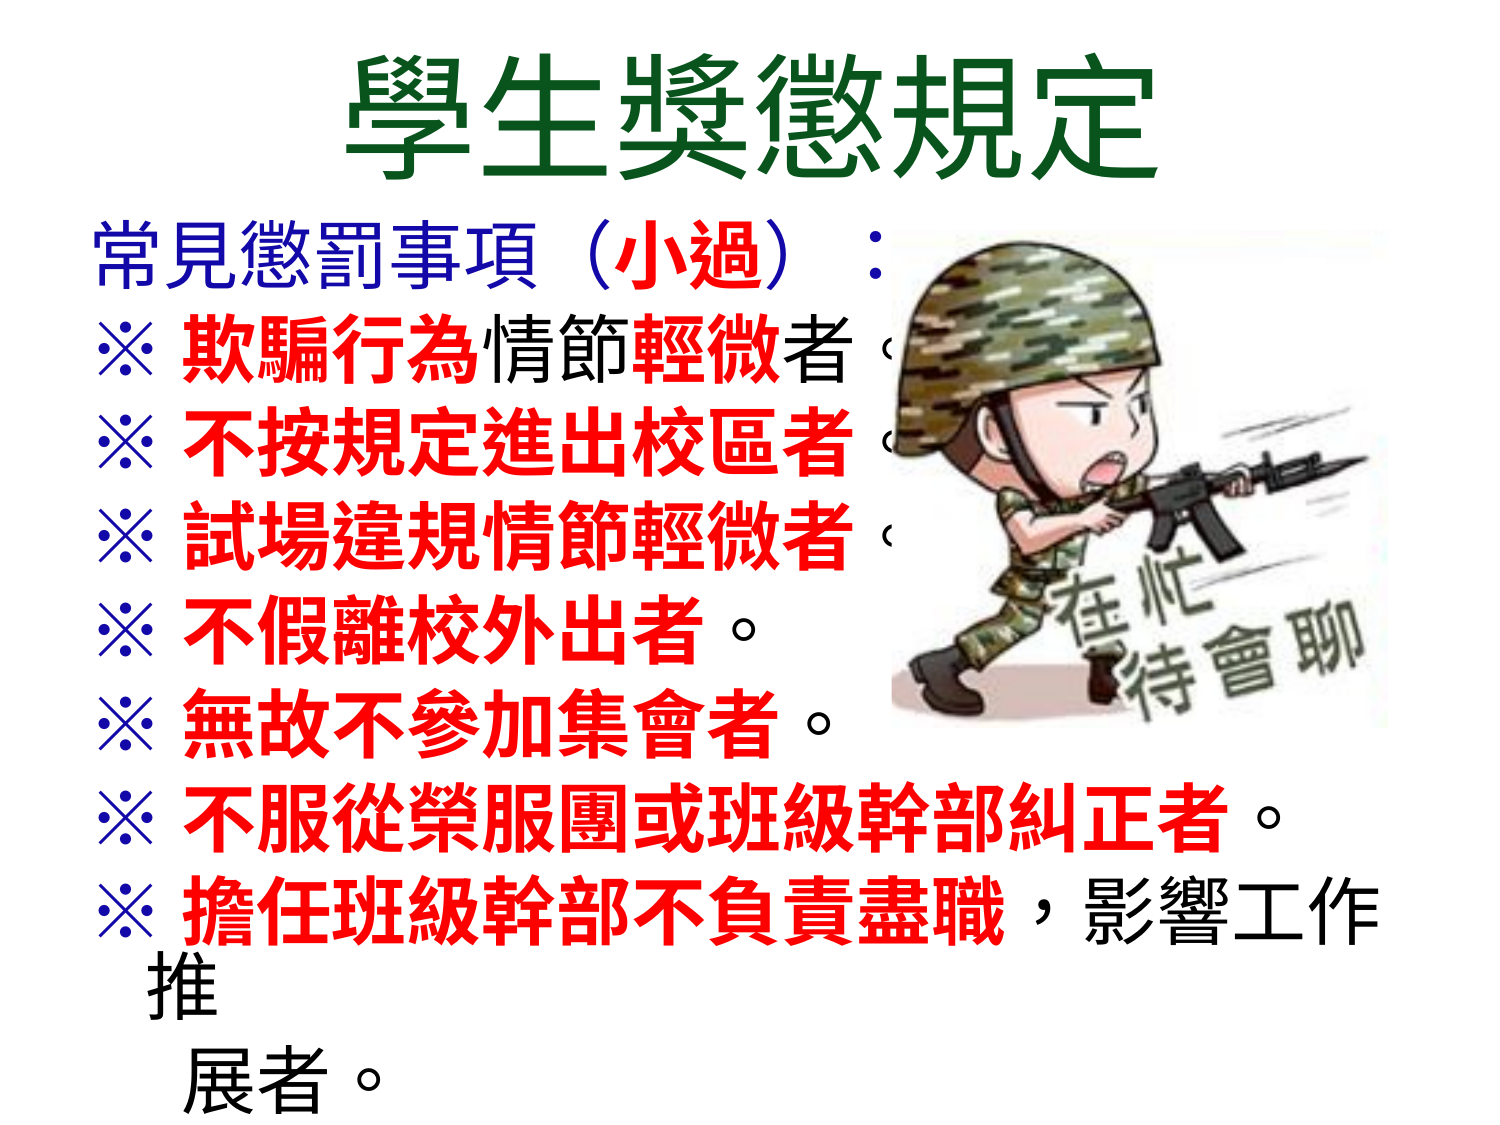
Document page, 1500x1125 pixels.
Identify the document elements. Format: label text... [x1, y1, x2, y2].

list 常見懲罰事項（小過）： ※欺騙行為情節輕微者。 ※不按規定進出校區者。 ※試場違規情節輕微者。 ※不假離校外出者。 ※無故不參加集會者。 ※不服從榮服團或班級幹部糾正者。 ※擔任班級幹部不負責盡職，影響工作推 展者。 [17, 200, 1471, 1125]
title 學生獎懲規定 [76, 20, 1427, 209]
picture [891, 230, 1388, 728]
